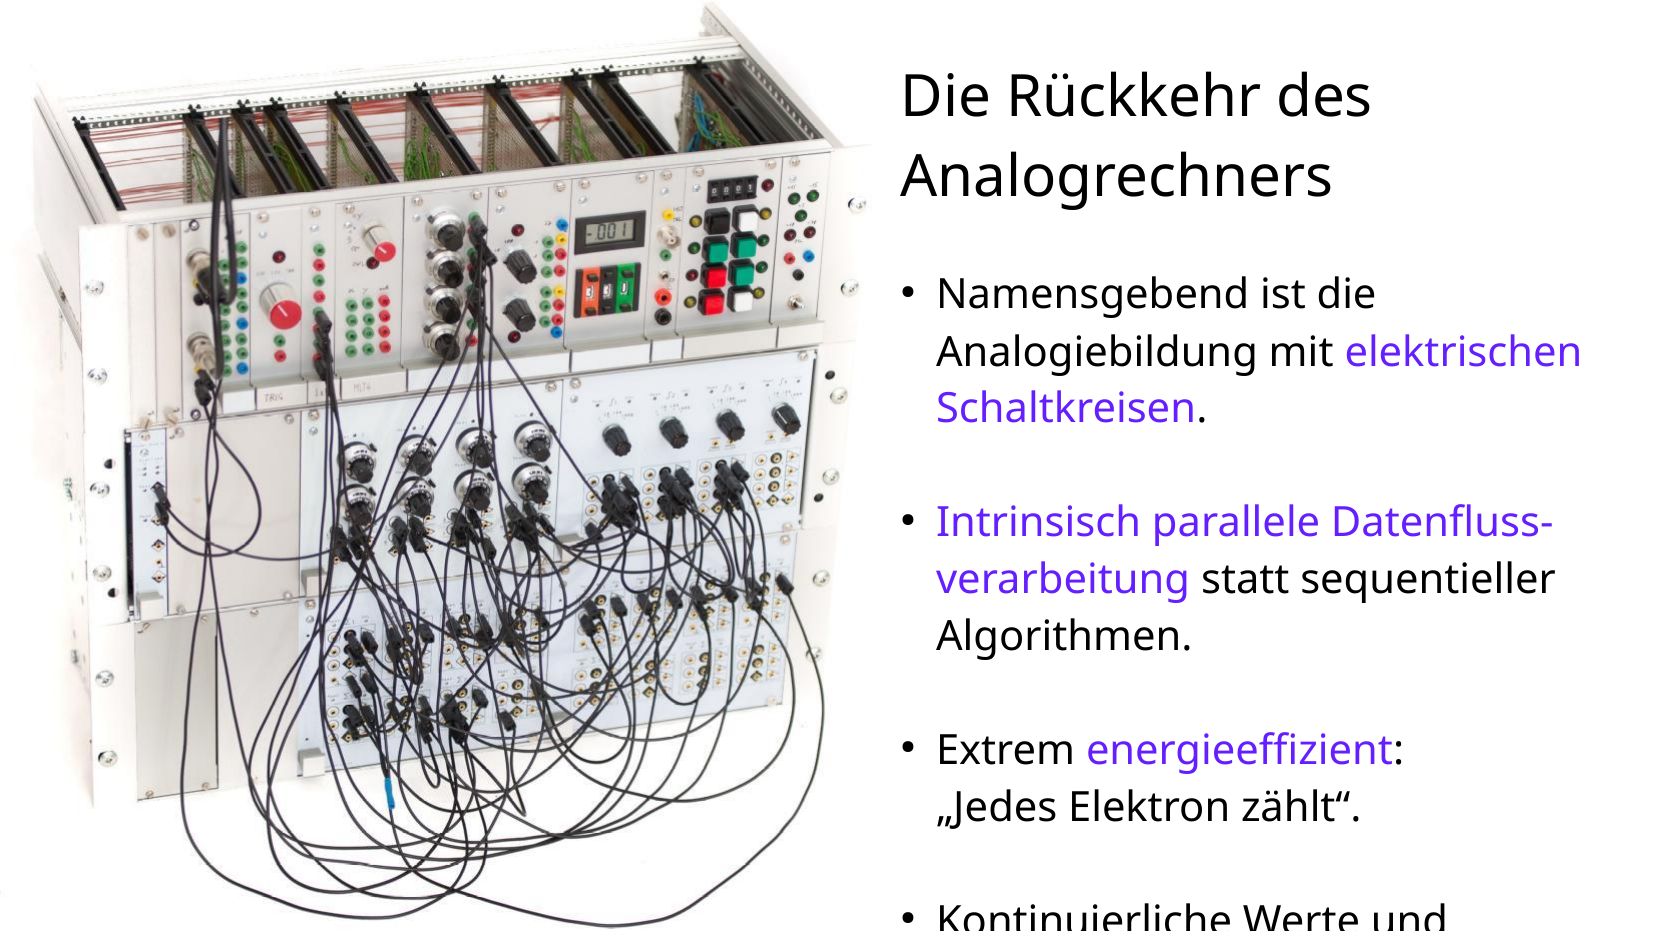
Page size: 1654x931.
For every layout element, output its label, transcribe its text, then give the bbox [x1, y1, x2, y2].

picture [0, 0, 875, 931]
text_box Die Rückkehr des Analogrechners Namensgebend ist die Analogiebildung mit elektrischen Schaltkreisen. Intrinsisch parallele Datenfluss-verarbeitung statt sequentieller Algorithmen. Extrem energieeffizient: „Jedes Elektron zählt“. Kontinuierliche Werte und kontinuierliche Zeit: Kein Takt. [885, 47, 1630, 905]
